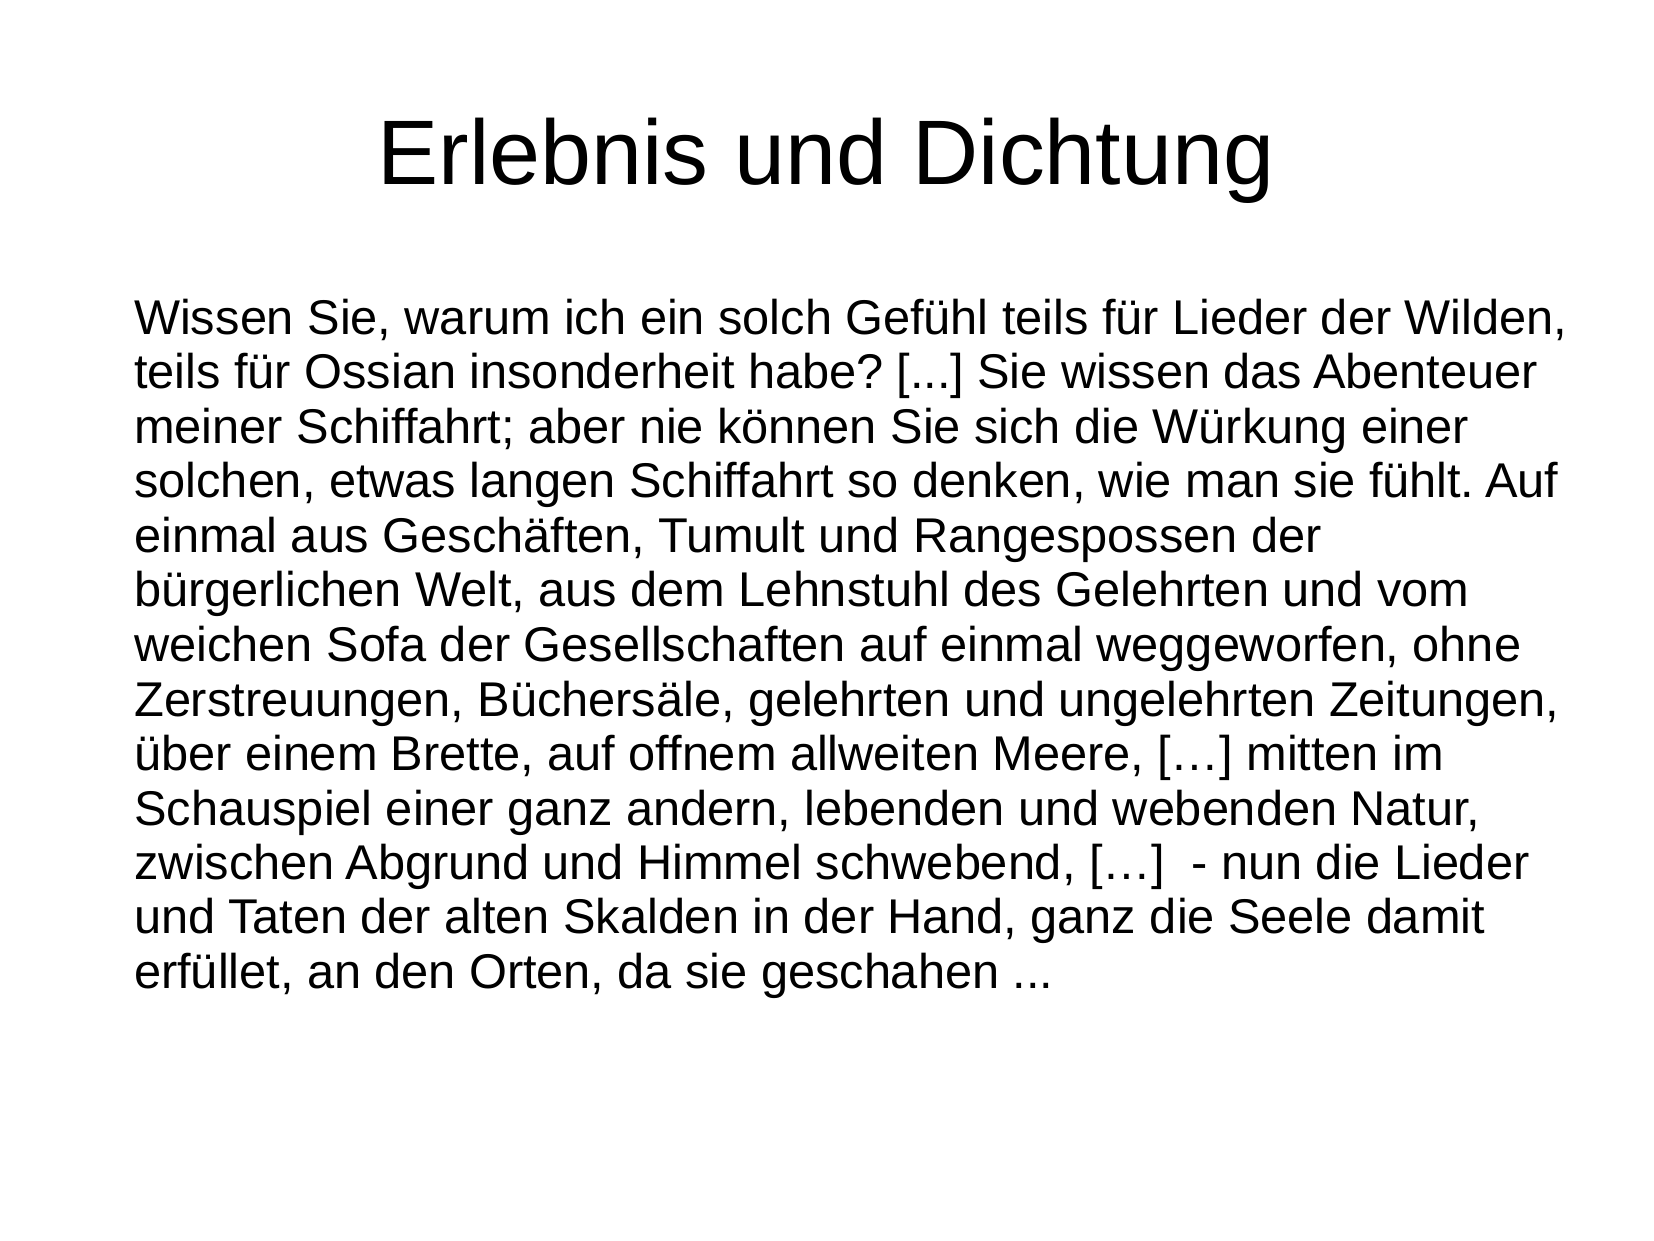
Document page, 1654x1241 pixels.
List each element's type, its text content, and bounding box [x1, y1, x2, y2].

list Wissen Sie, warum ich ein solch Gefühl teils für Lieder der Wilden, teils für Ossian insonderheit habe? [...] Sie wissen das Abenteuer meiner Schiffahrt; aber nie können Sie sich die Würkung einer solchen, etwas langen Schiffahrt so denken, wie man sie fühlt. Auf einmal aus Geschäften, Tumult und Rangespossen der bürgerlichen Welt, aus dem Lehnstuhl des Gelehrten und vom weichen Sofa der Gesellschaften auf einmal weggeworfen, ohne Zerstreuungen, Büchersäle, gelehrten und ungelehrten Zeitungen, über einem Brette, auf offnem allweiten Meere, […] mitten im Schauspiel einer ganz andern, lebenden und webenden Natur, zwischen Abgrund und Himmel schwebend, […] - nun die Lieder und Taten der alten Skalden in der Hand, ganz die Seele damit erfüllet, an den Orten, da sie geschahen ... [82, 290, 1571, 1010]
title Erlebnis und Dichtung [82, 49, 1571, 257]
